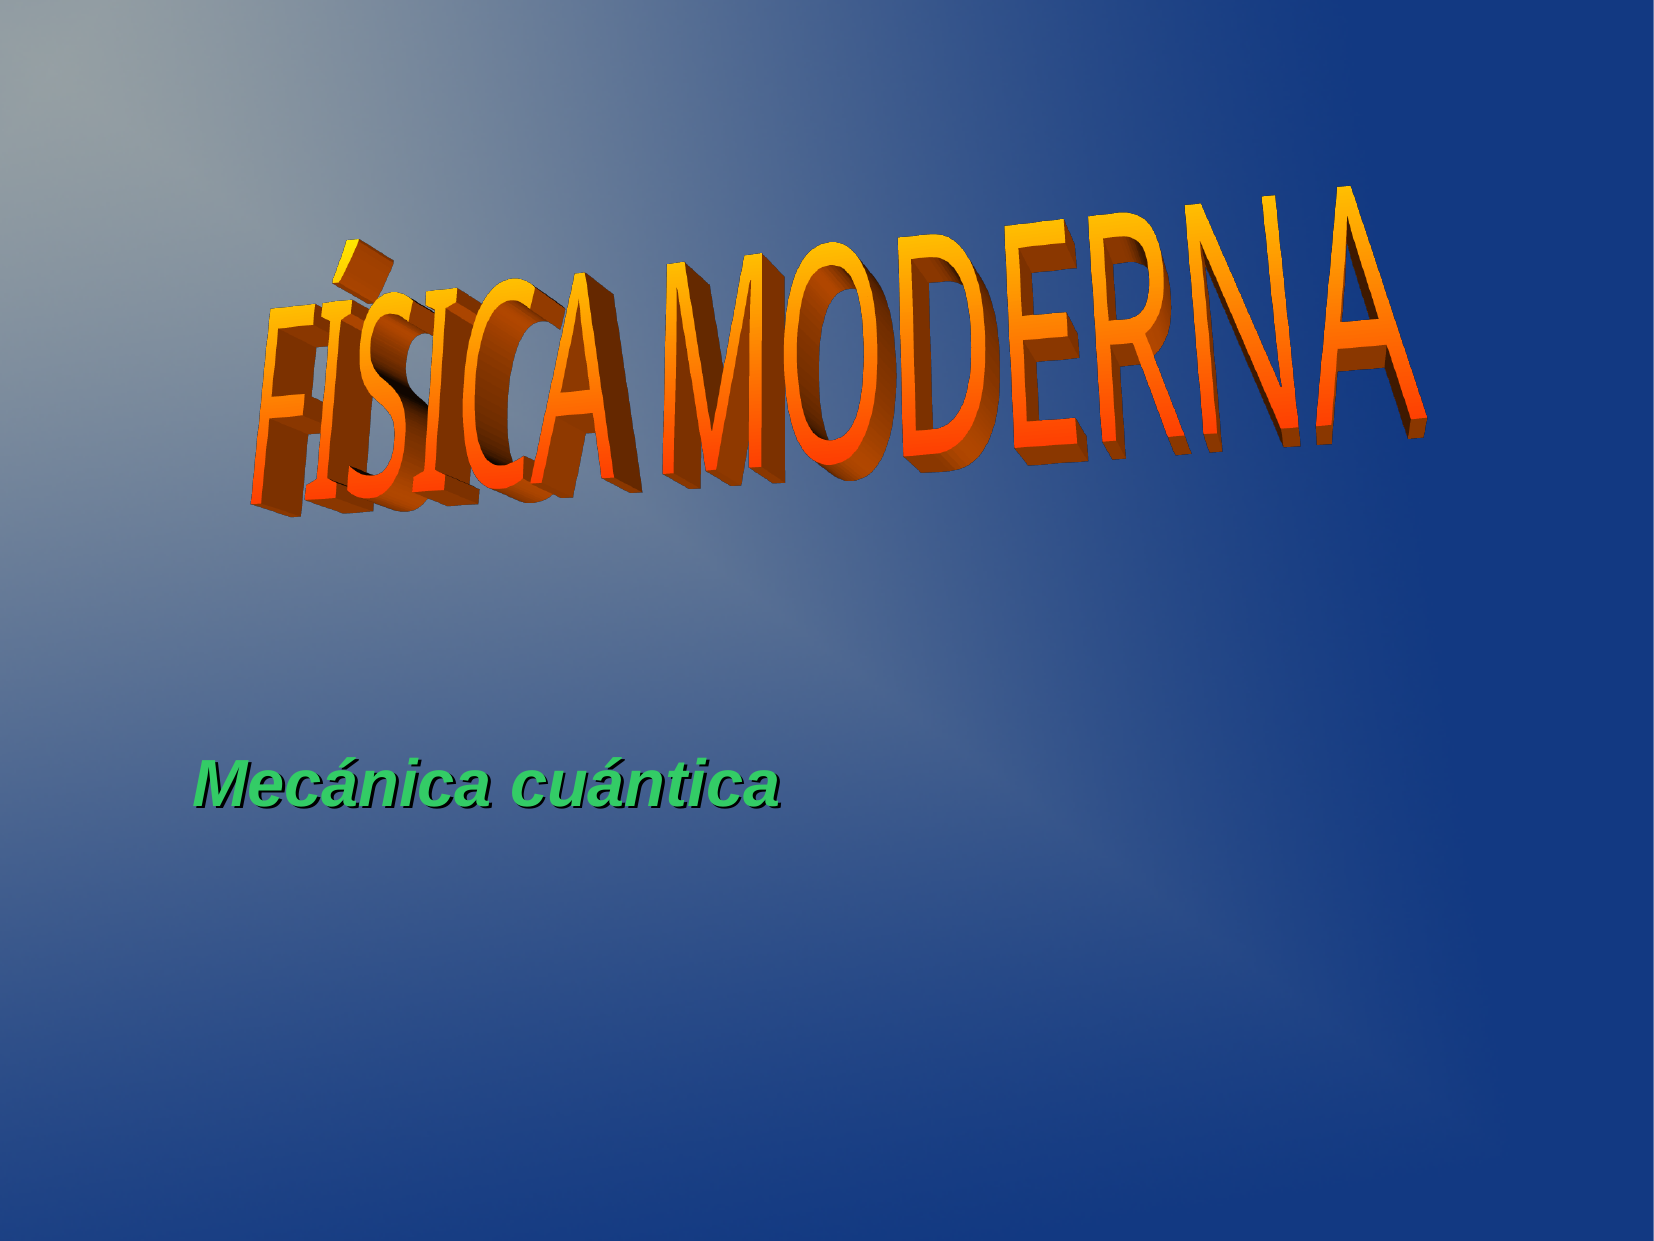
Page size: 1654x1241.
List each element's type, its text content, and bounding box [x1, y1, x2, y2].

picture [0, 0, 1654, 1241]
text_box Mecánica cuántica [177, 651, 1359, 827]
